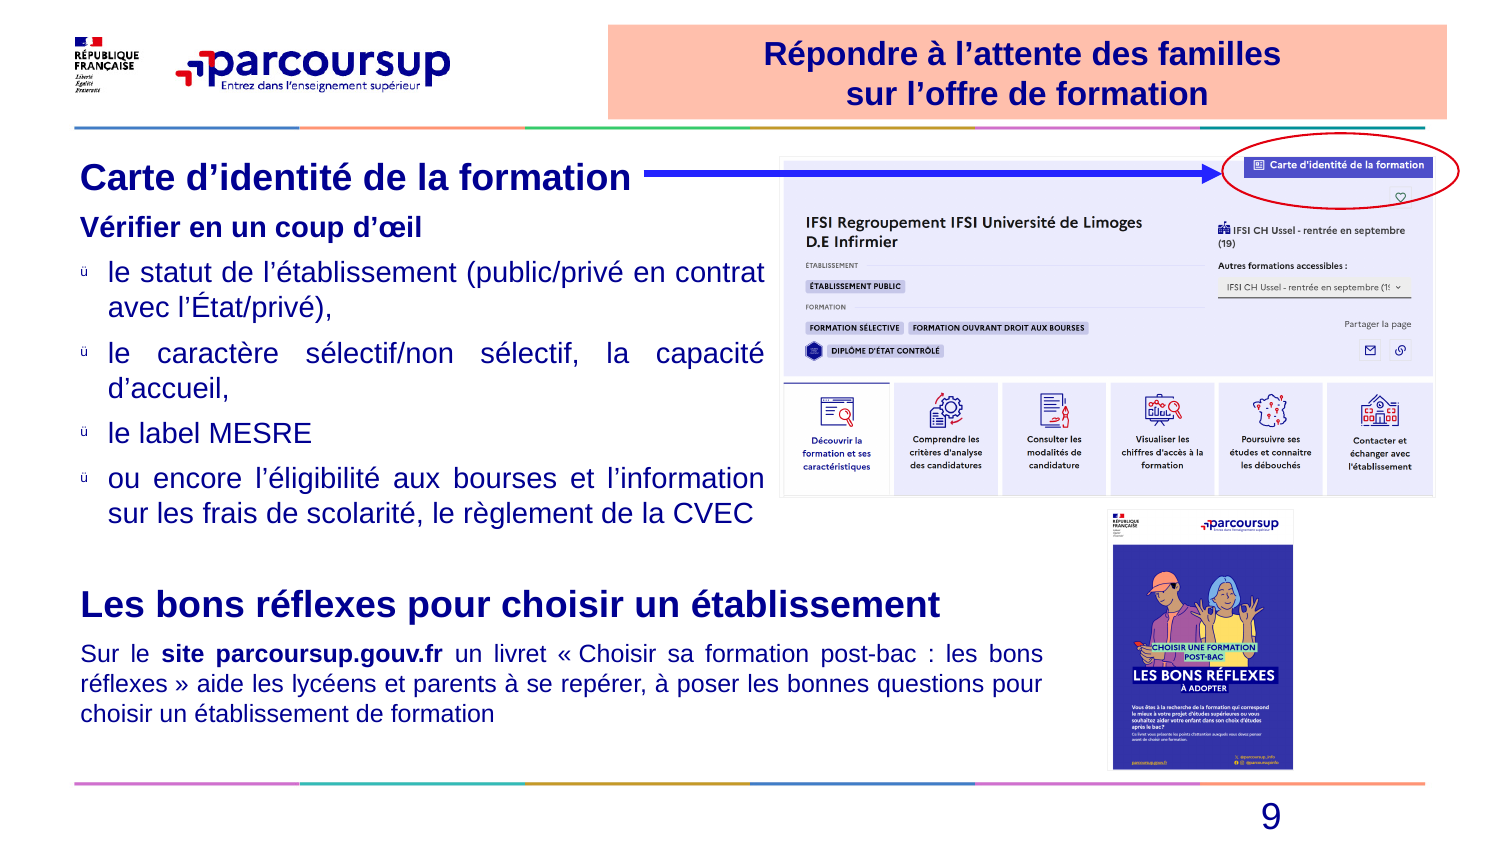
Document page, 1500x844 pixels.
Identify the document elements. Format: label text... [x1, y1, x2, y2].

text_box Répondre à l’attente des familles sur l’offre de formation [608, 24, 1447, 120]
text_box Les bons réflexes pour choisir un établissement Sur le site parcoursup.gouv.fr un livret « Choisir sa formation post-bac : les bons réflexes » aide les lycéens et parents à se repérer, à poser les bonnes questions pour choisir un établissement de formation [65, 573, 1060, 736]
text_box Carte d’identité de la formation Vérifier en un coup d’œil le statut de l’établissement (public/privé en contrat avec l’État/privé), le caractère sélectif/non sélectif, la capacité d’accueil, le label MESRE ou encore l’éligibilité aux bourses et l’information sur les frais de scolarité, le règlement de la CVEC [79, 153, 766, 540]
slide_number <numéro> [1246, 784, 1424, 844]
picture [0, 0, 1500, 844]
